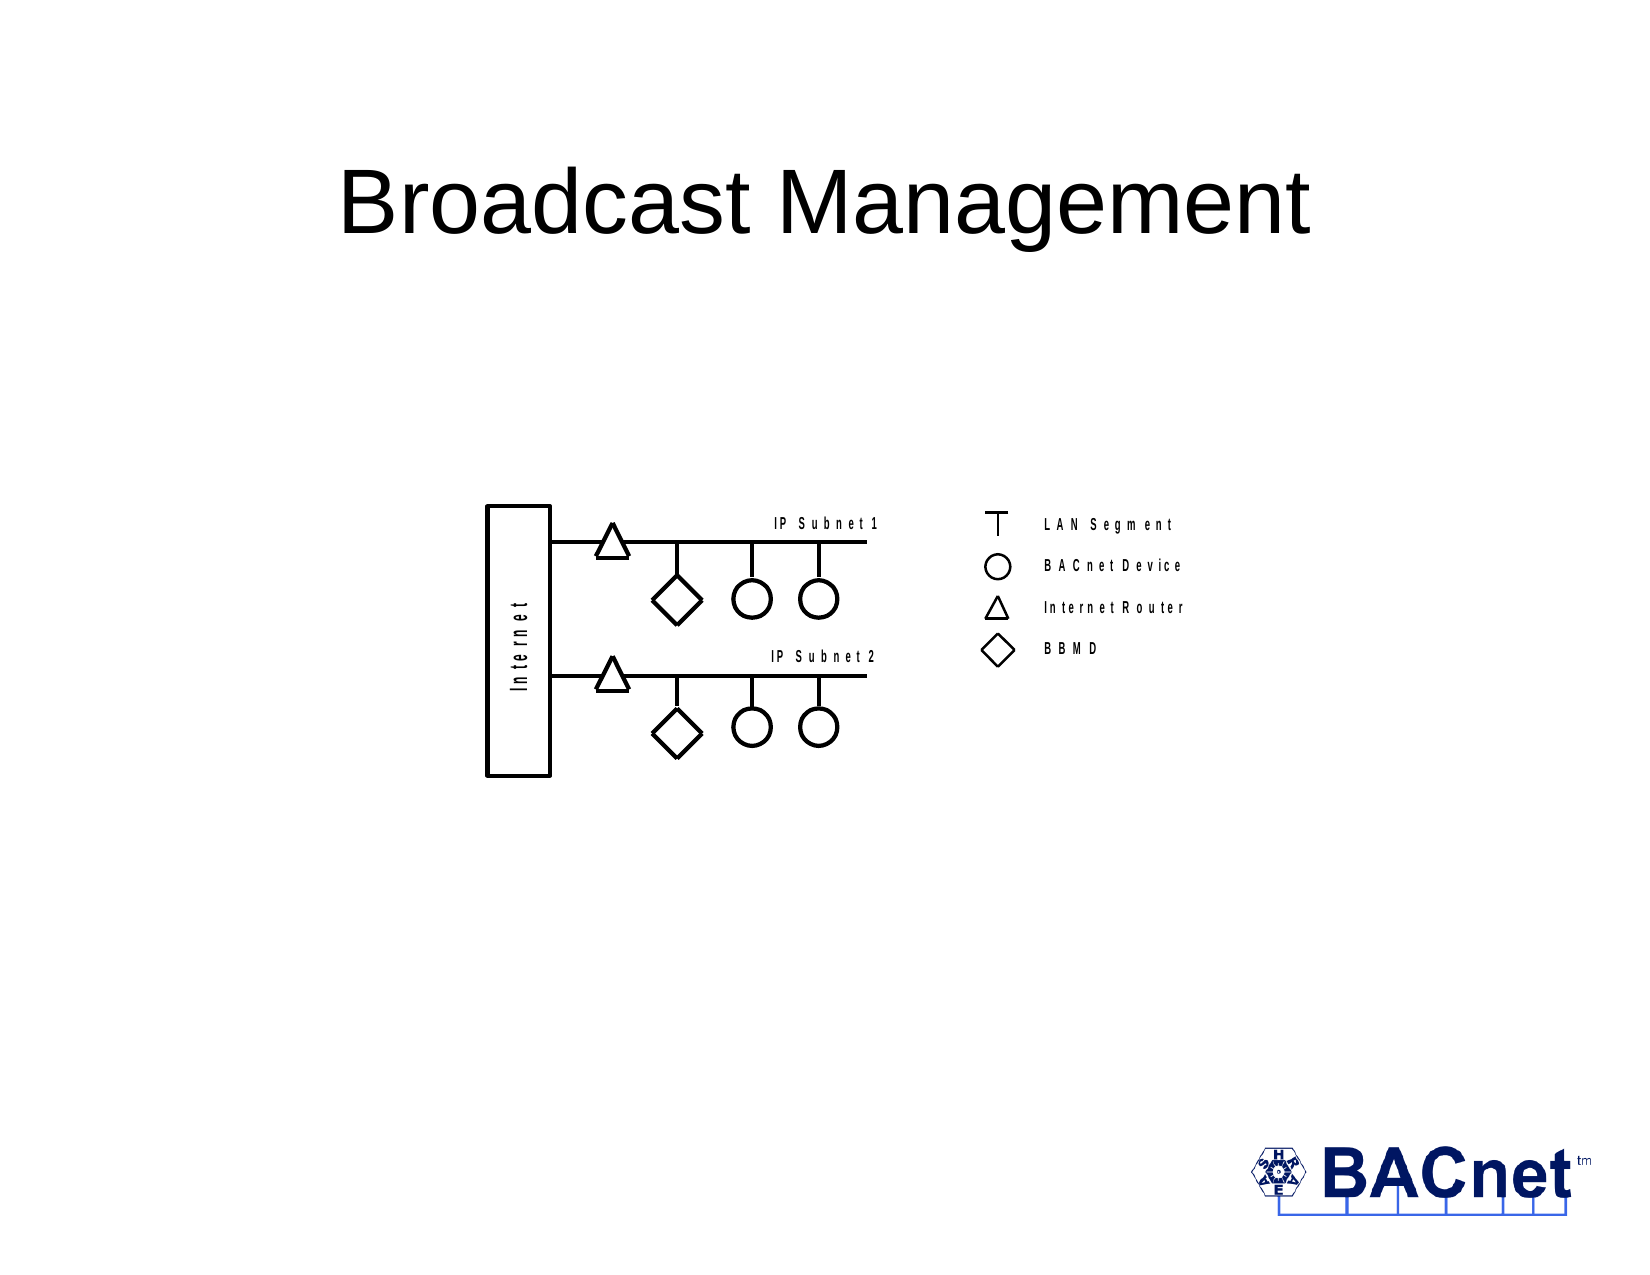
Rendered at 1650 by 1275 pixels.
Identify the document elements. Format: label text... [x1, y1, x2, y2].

chart [394, 472, 1268, 812]
title Broadcast Management [135, 112, 1515, 291]
picture [1251, 1146, 1591, 1216]
